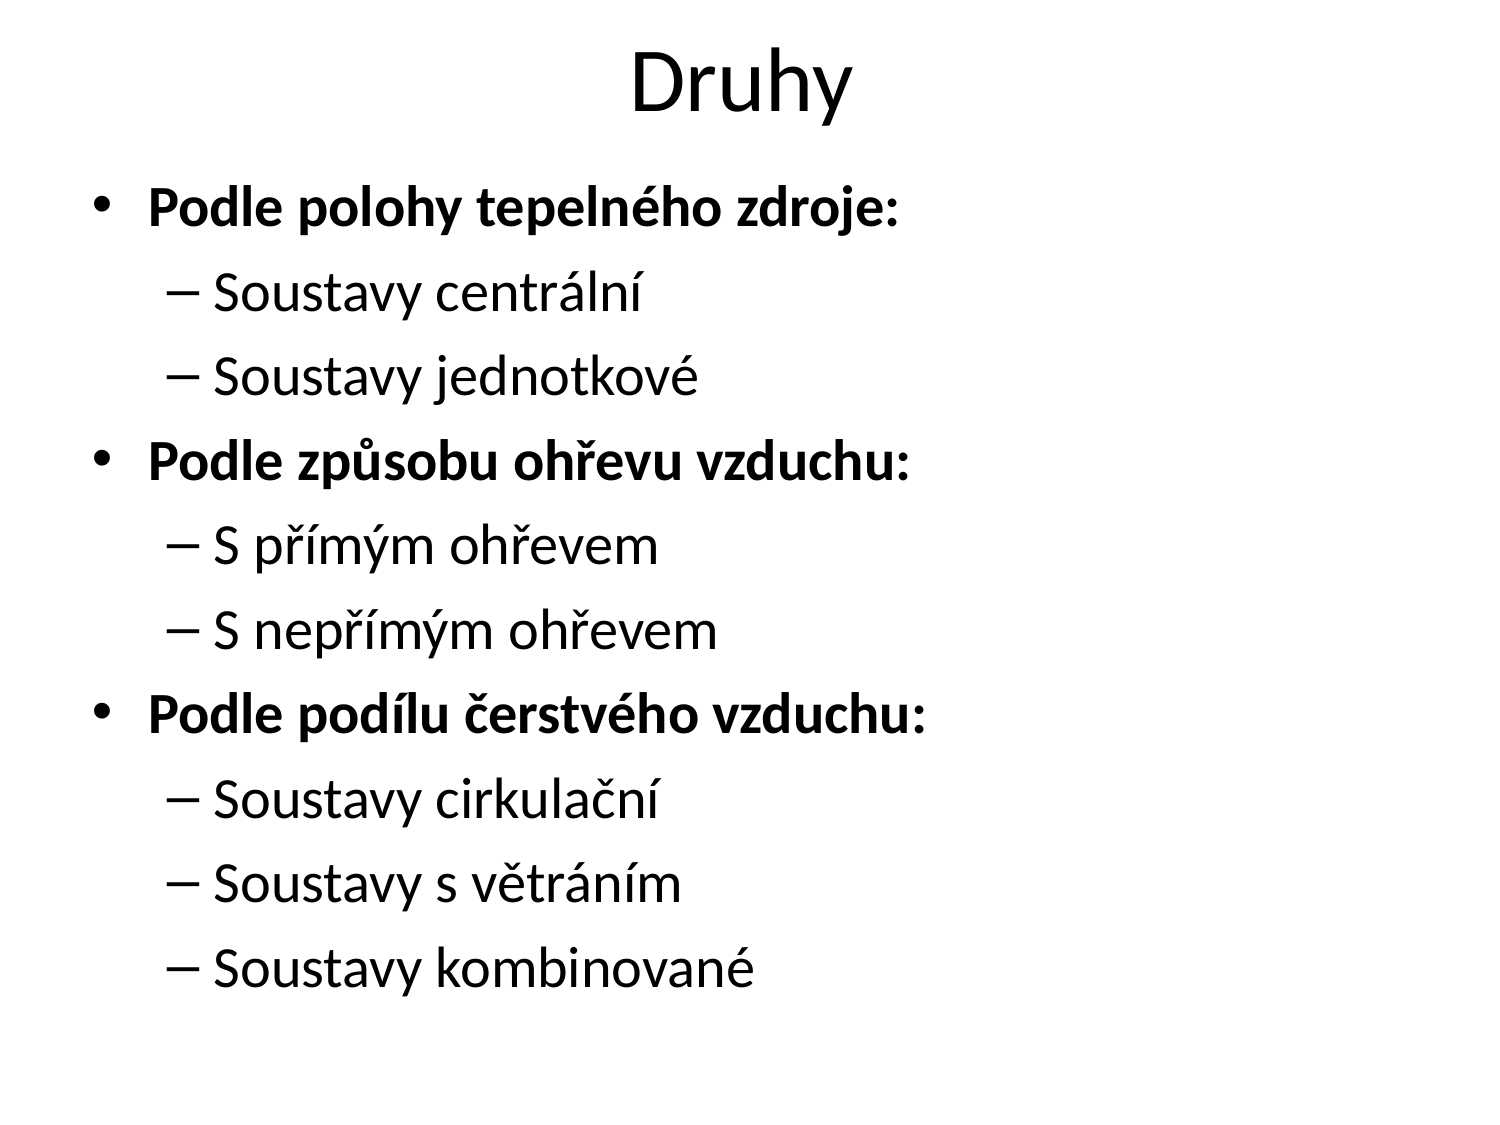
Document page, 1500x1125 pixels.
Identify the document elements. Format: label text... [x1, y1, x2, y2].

list Podle polohy tepelného zdroje: Soustavy centrální Soustavy jednotkové Podle způsobu ohřevu vzduchu: S přímým ohřevem S nepřímým ohřevem Podle podílu čerstvého vzduchu: Soustavy cirkulační Soustavy s větráním Soustavy kombinované [76, 160, 1427, 1104]
title Druhy [76, 0, 1427, 149]
